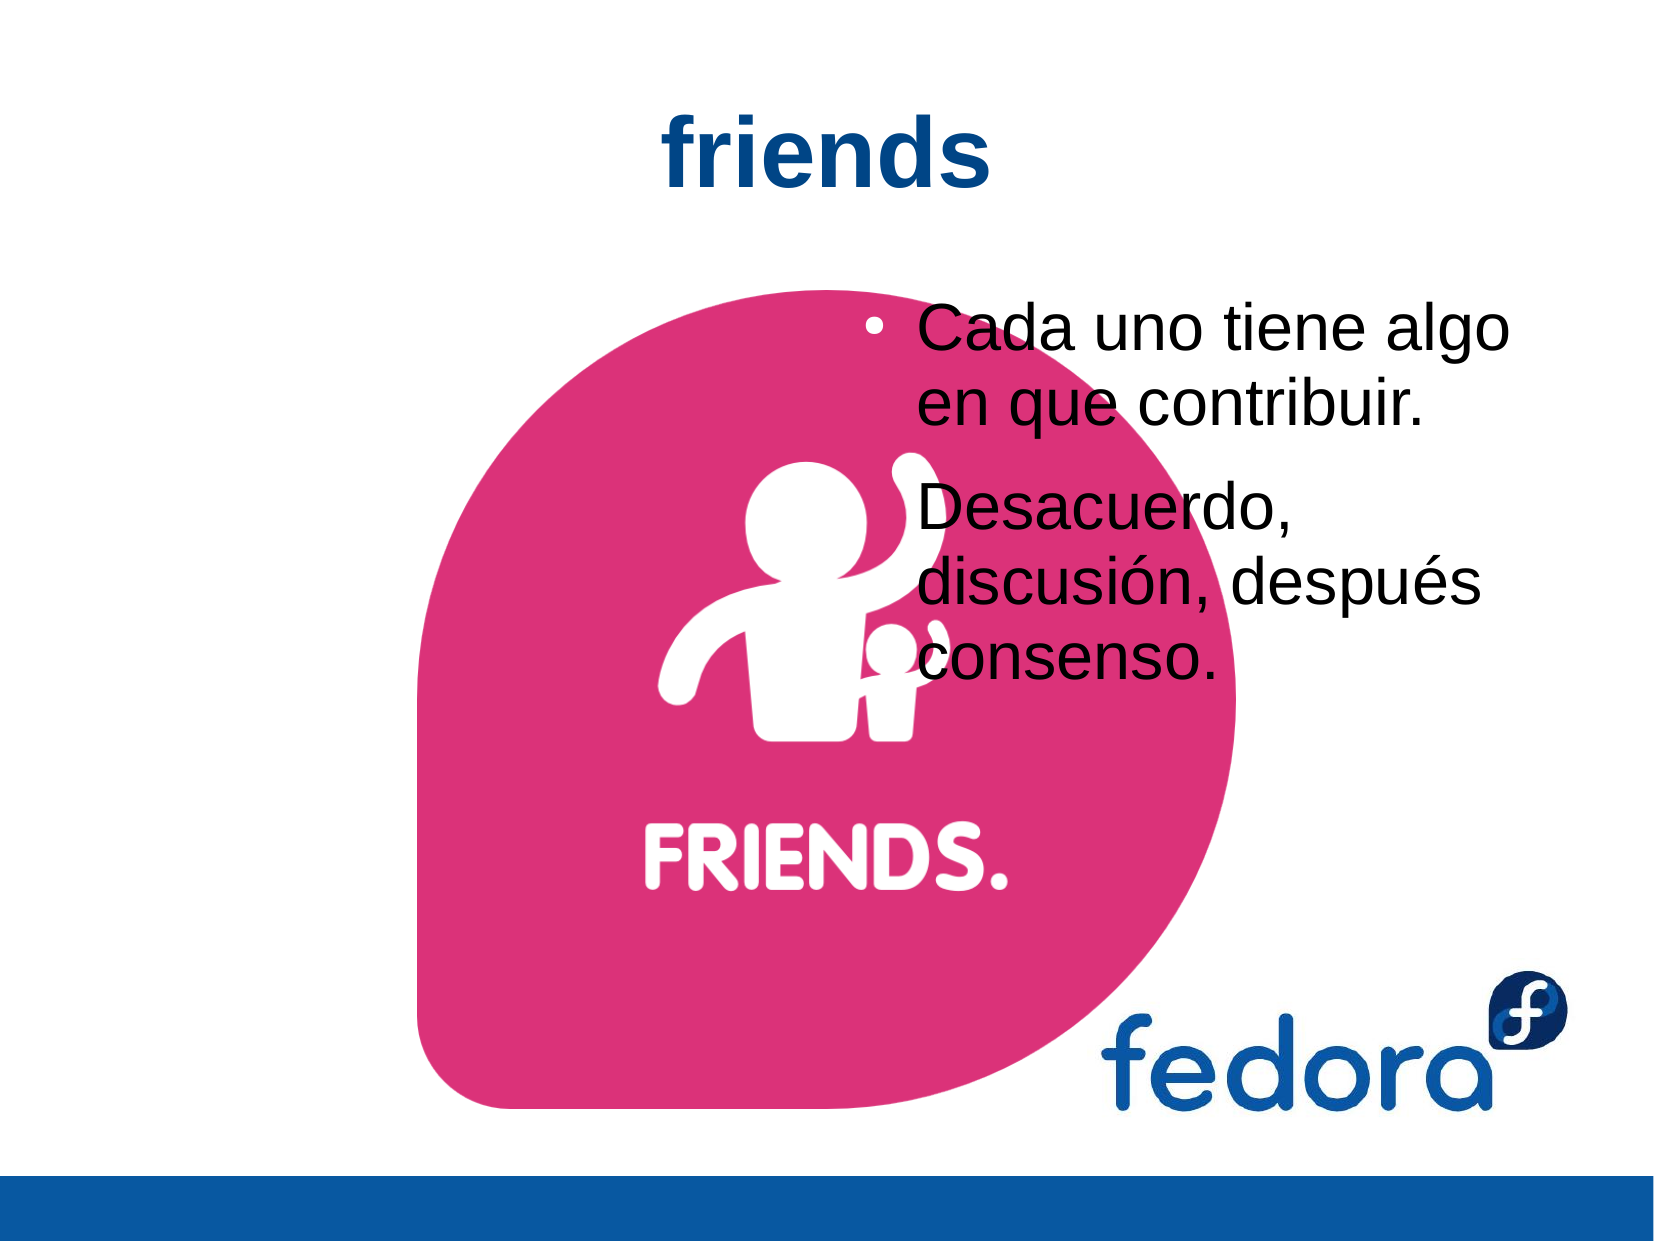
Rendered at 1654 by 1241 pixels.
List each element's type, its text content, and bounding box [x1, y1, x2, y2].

list Cada uno tiene algo en que contribuir. Desacuerdo, discusión, después consenso. [845, 290, 1572, 1094]
title friends [82, 56, 1571, 250]
picture [82, 290, 1576, 1125]
picture [0, 1176, 1654, 1241]
